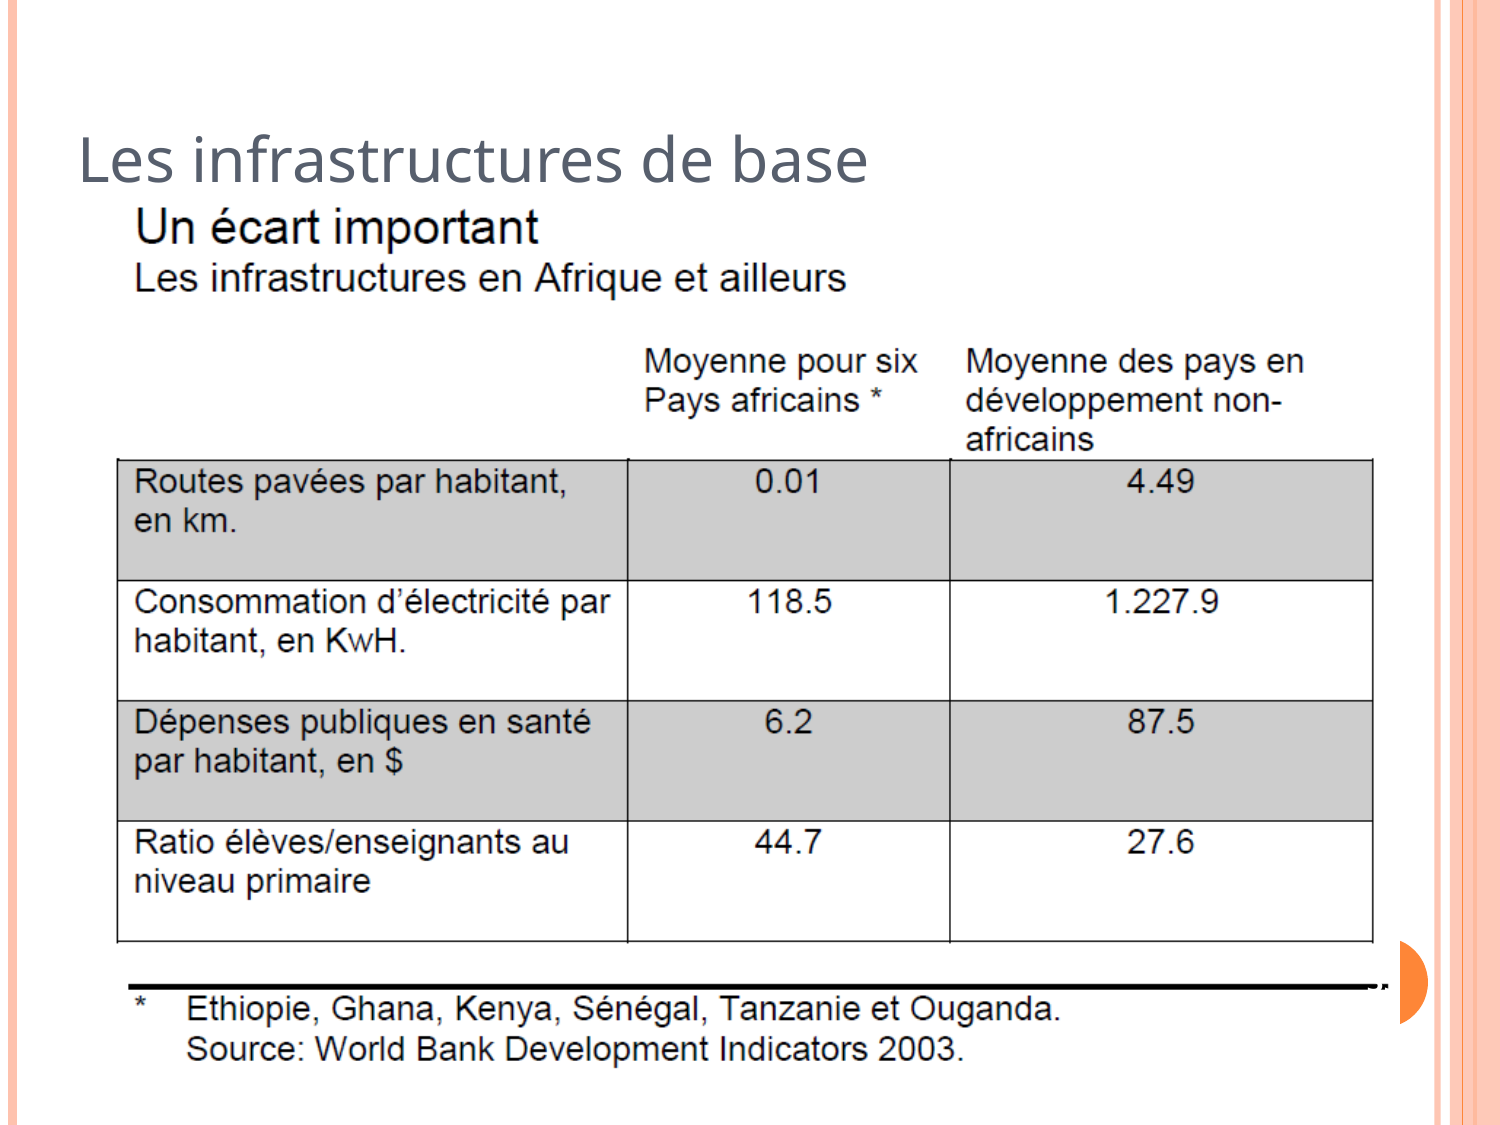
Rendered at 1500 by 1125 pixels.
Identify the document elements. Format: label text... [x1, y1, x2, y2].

slide_number <numéro> [1333, 940, 1434, 1027]
title Les infrastructures de base [62, 37, 1450, 203]
picture [95, 202, 1400, 1074]
